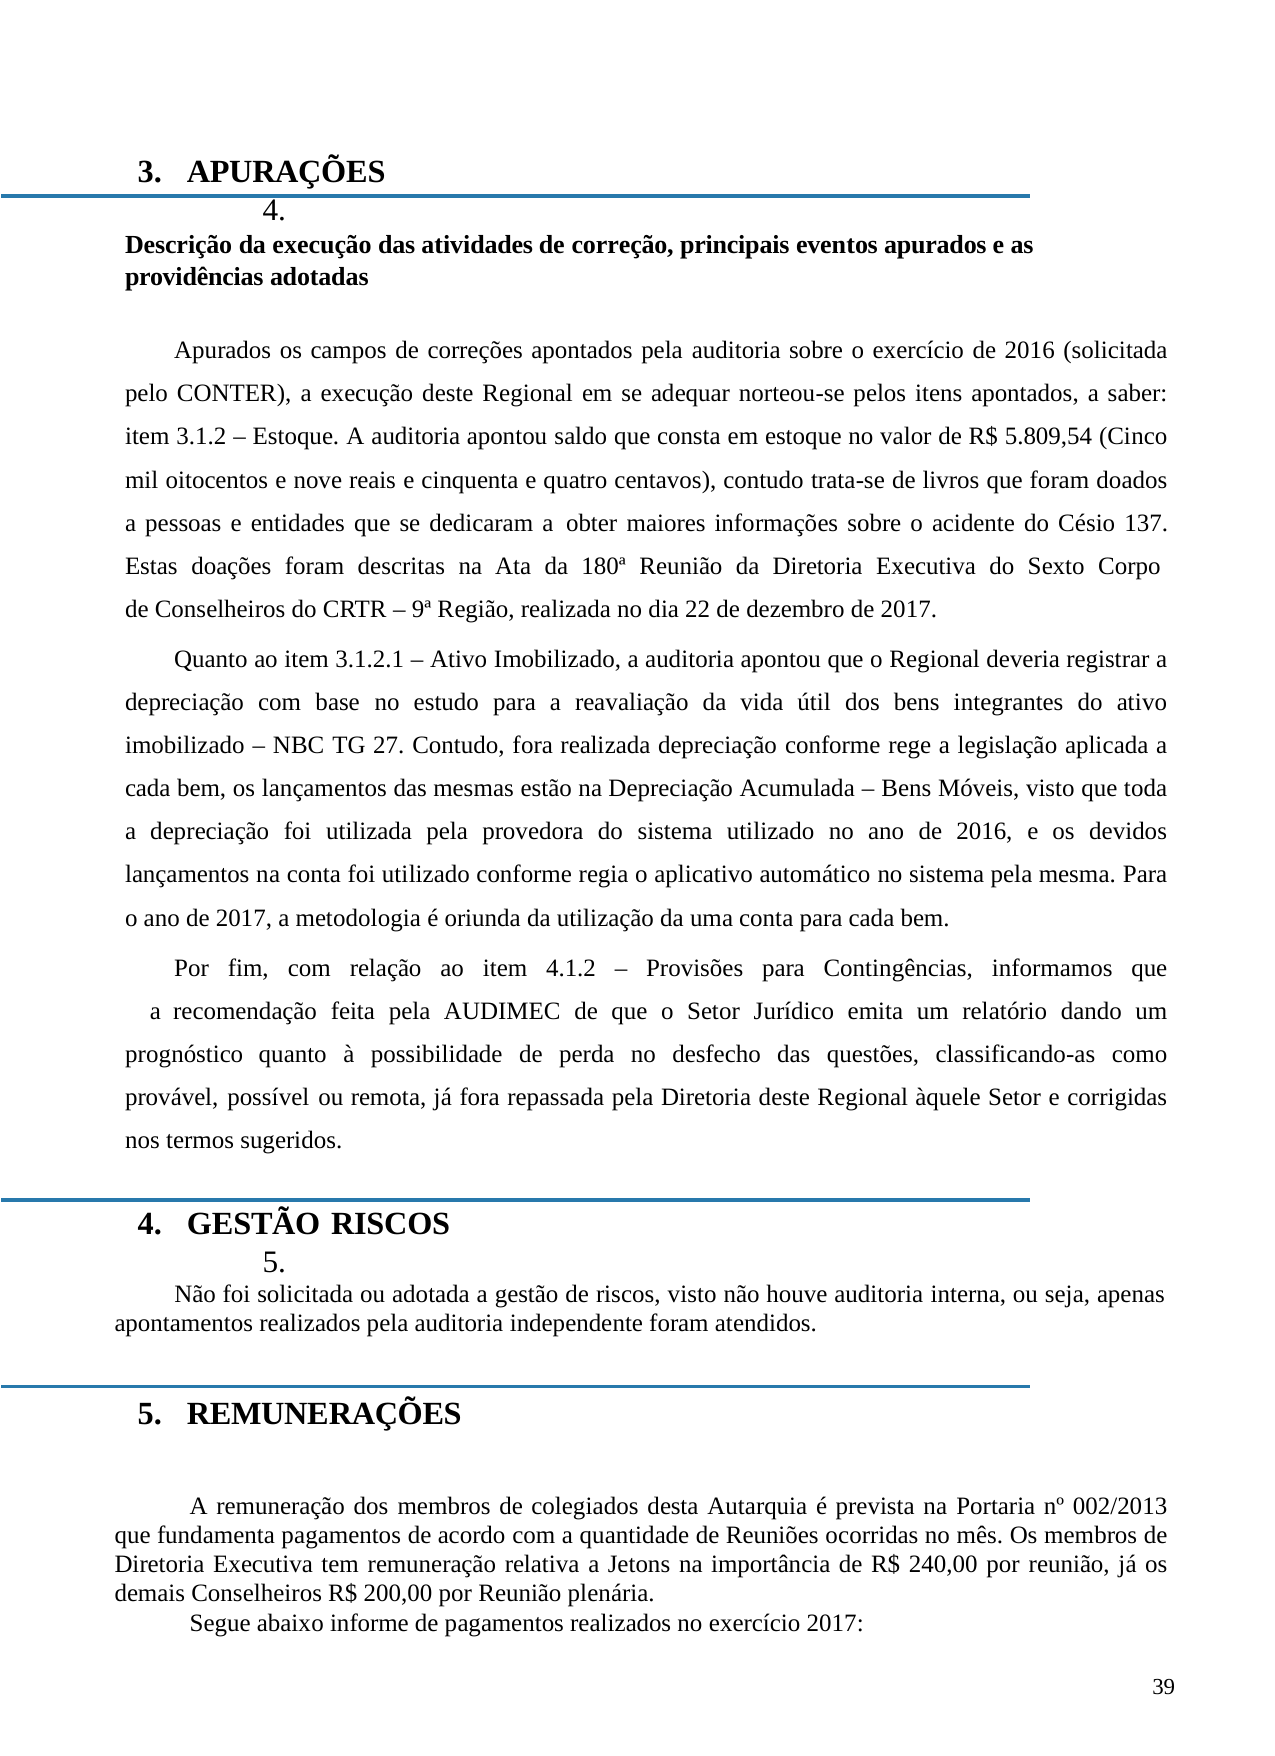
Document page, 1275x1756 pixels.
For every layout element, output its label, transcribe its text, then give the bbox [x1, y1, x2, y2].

text_box APURAÇÕES Descrição da execução das atividades de correção, principais eventos apurados e as providências adotadas Apurados os campos de correções apontados pela auditoria sobre o exercício de 2016 (solicitada pelo CONTER), a execução deste Regional em se adequar norteou-se pelos itens apontados, a saber: item 3.1.2 – Estoque. A auditoria apontou saldo que consta em estoque no valor de R$ 5.809,54 (Cinco mil oitocentos e nove reais e cinquenta e quatro centavos), contudo trata-se de livros que foram doados a pessoas e entidades que se dedicaram a obter maiores informações sobre o acidente do Césio 137. Estas doações foram descritas na Ata da 180ª Reunião da Diretoria Executiva do Sexto Corpo de Conselheiros do CRTR – 9ª Região, realizada no dia 22 de dezembro de 2017. Quanto ao item 3.1.2.1 – Ativo Imobilizado, a auditoria apontou que o Regional deveria registrar a depreciação com base no estudo para a reavaliação da vida útil dos bens integrantes do ativo imobilizado – NBC TG 27. Contudo, fora realizada depreciação conforme rege a legislação aplicada a cada bem, os lançamentos das mesmas estão na Depreciação Acumulada – Bens Móveis, visto que toda a depreciação foi utilizada pela provedora do sistema utilizado no ano de 2016, e os devidos lançamentos na conta foi utilizado conforme regia o aplicativo automático no sistema pela mesma. Para o ano de 2017, a metodologia é oriunda da utilização da uma conta para cada bem. Por fim, com relação ao item 4.1.2 – Provisões para Contingências, informamos que a recomendação feita pela AUDIMEC de que o Setor Jurídico emita um relatório dando um prognóstico quanto à possibilidade de perda no desfecho das questões, classificando-as como provável, possível ou remota, já fora repassada pela Diretoria deste Regional àquele Setor e corrigidas nos termos sugeridos. GESTÃO RISCOS Não foi solicitada ou adotada a gestão de riscos, visto não houve auditoria interna, ou seja, apenas apontamentos realizados pela auditoria independente foram atendidos. REMUNERAÇÕES A remuneração dos membros de colegiados desta Autarquia é prevista na Portaria nº 002/2013 que fundamenta pagamentos de acordo com a quantidade de Reuniões ocorridas no mês. Os membros de Diretoria Executiva tem remuneração relativa a Jetons na importância de R$ 240,00 por reunião, já os demais Conselheiros R$ 200,00 por Reunião plenária. Segue abaixo informe de pagamentos realizados no exercício 2017: [112, 150, 1169, 1582]
text_box 31 [1143, 1671, 1176, 1705]
